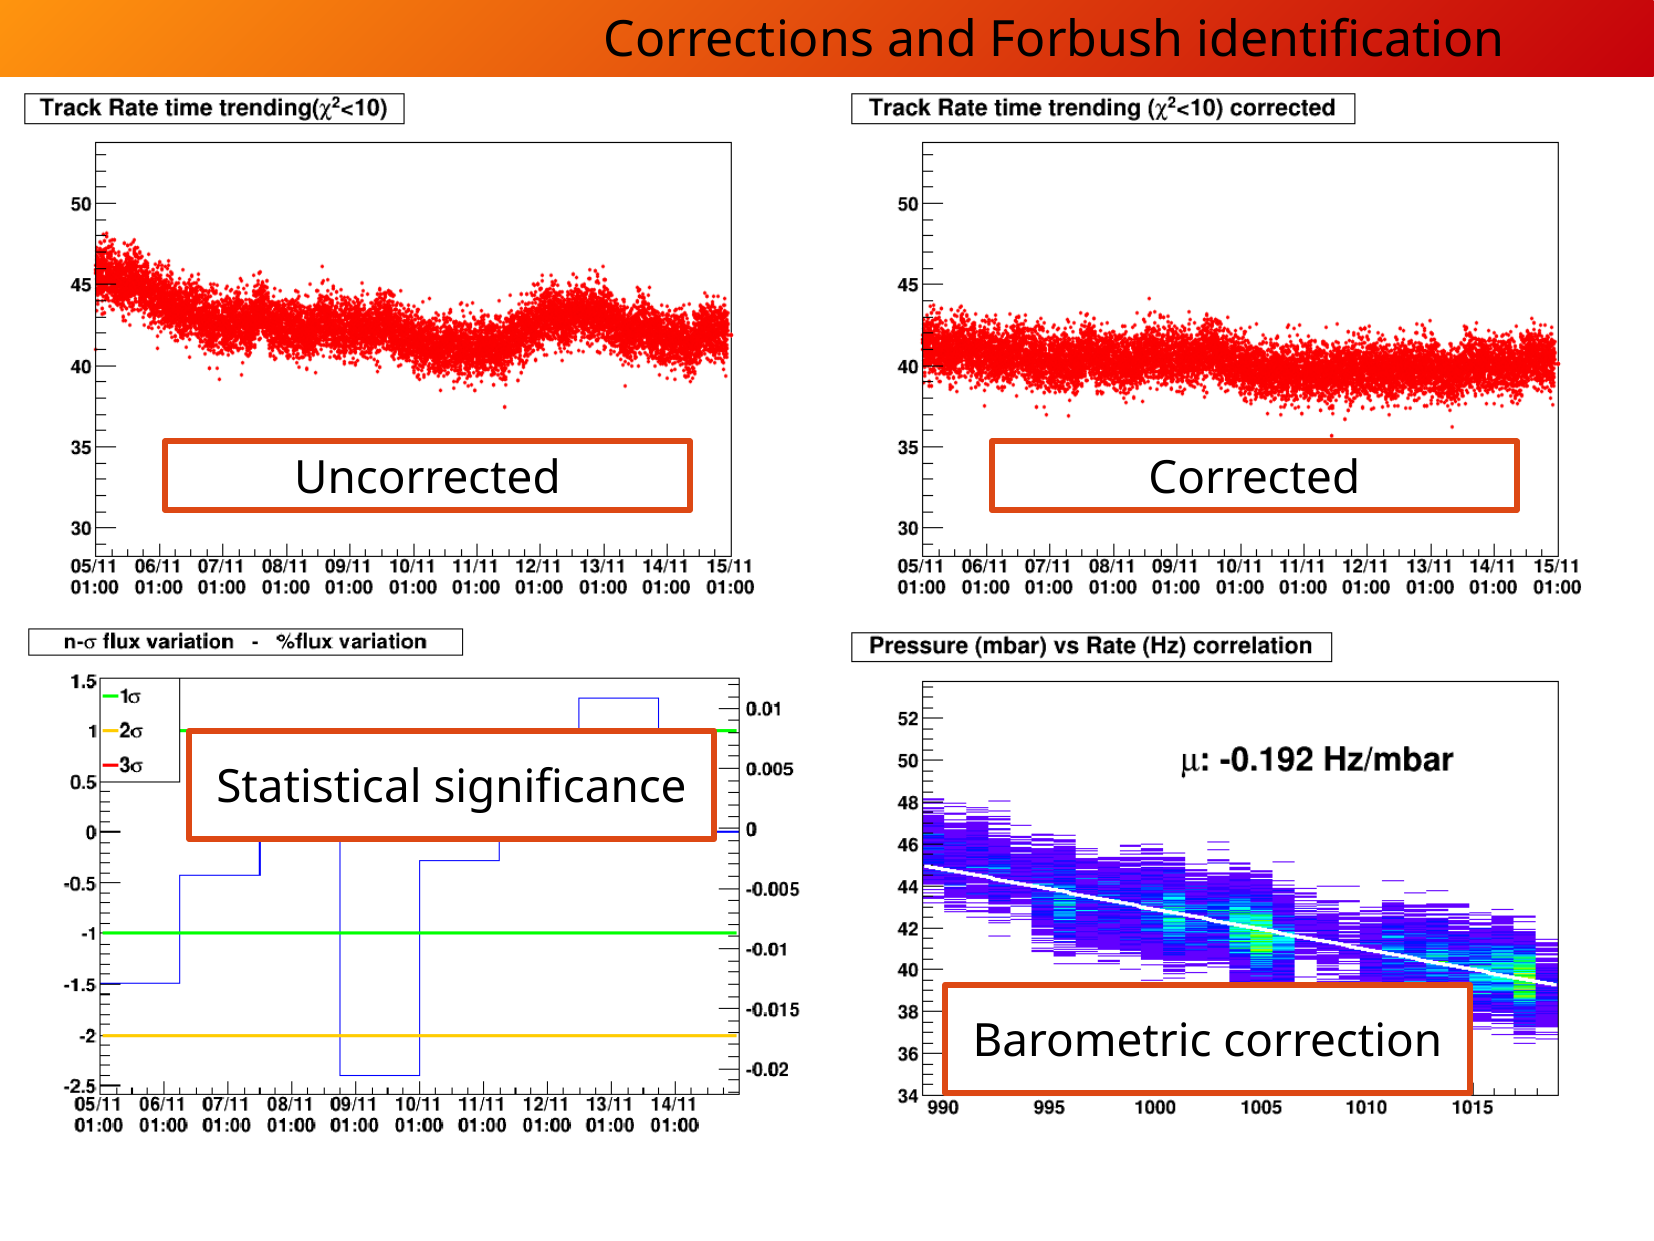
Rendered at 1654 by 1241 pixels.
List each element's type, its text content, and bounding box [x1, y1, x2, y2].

title Statistical significance [189, 730, 715, 840]
title Barometric correction [945, 984, 1471, 1093]
picture [0, 80, 1654, 1158]
title Uncorrected [165, 442, 691, 510]
title Corrected [991, 442, 1517, 510]
text_box Corrections and Forbush identification [0, 0, 1654, 77]
